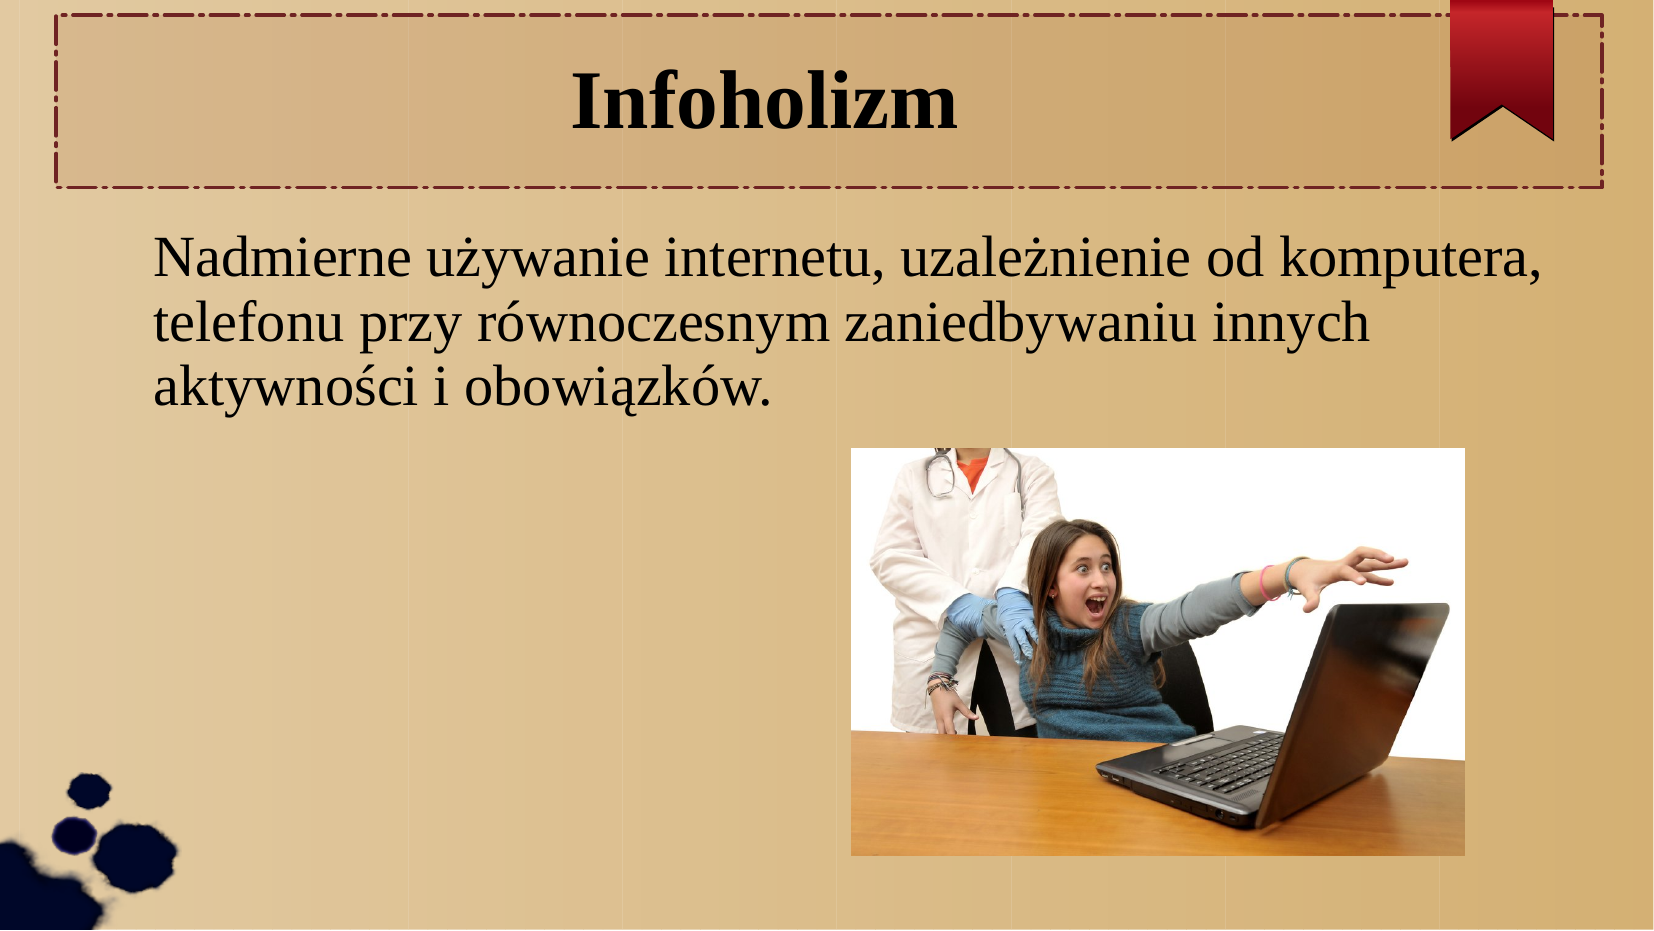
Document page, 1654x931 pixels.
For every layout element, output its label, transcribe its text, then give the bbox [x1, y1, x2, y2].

list Nadmierne używanie internetu, uzależnienie od komputera, telefonu przy równoczesnym zaniedbywaniu innych aktywności i obowiązków. [82, 224, 1571, 764]
title Infoholizm [59, 11, 1441, 189]
picture [851, 448, 1465, 856]
